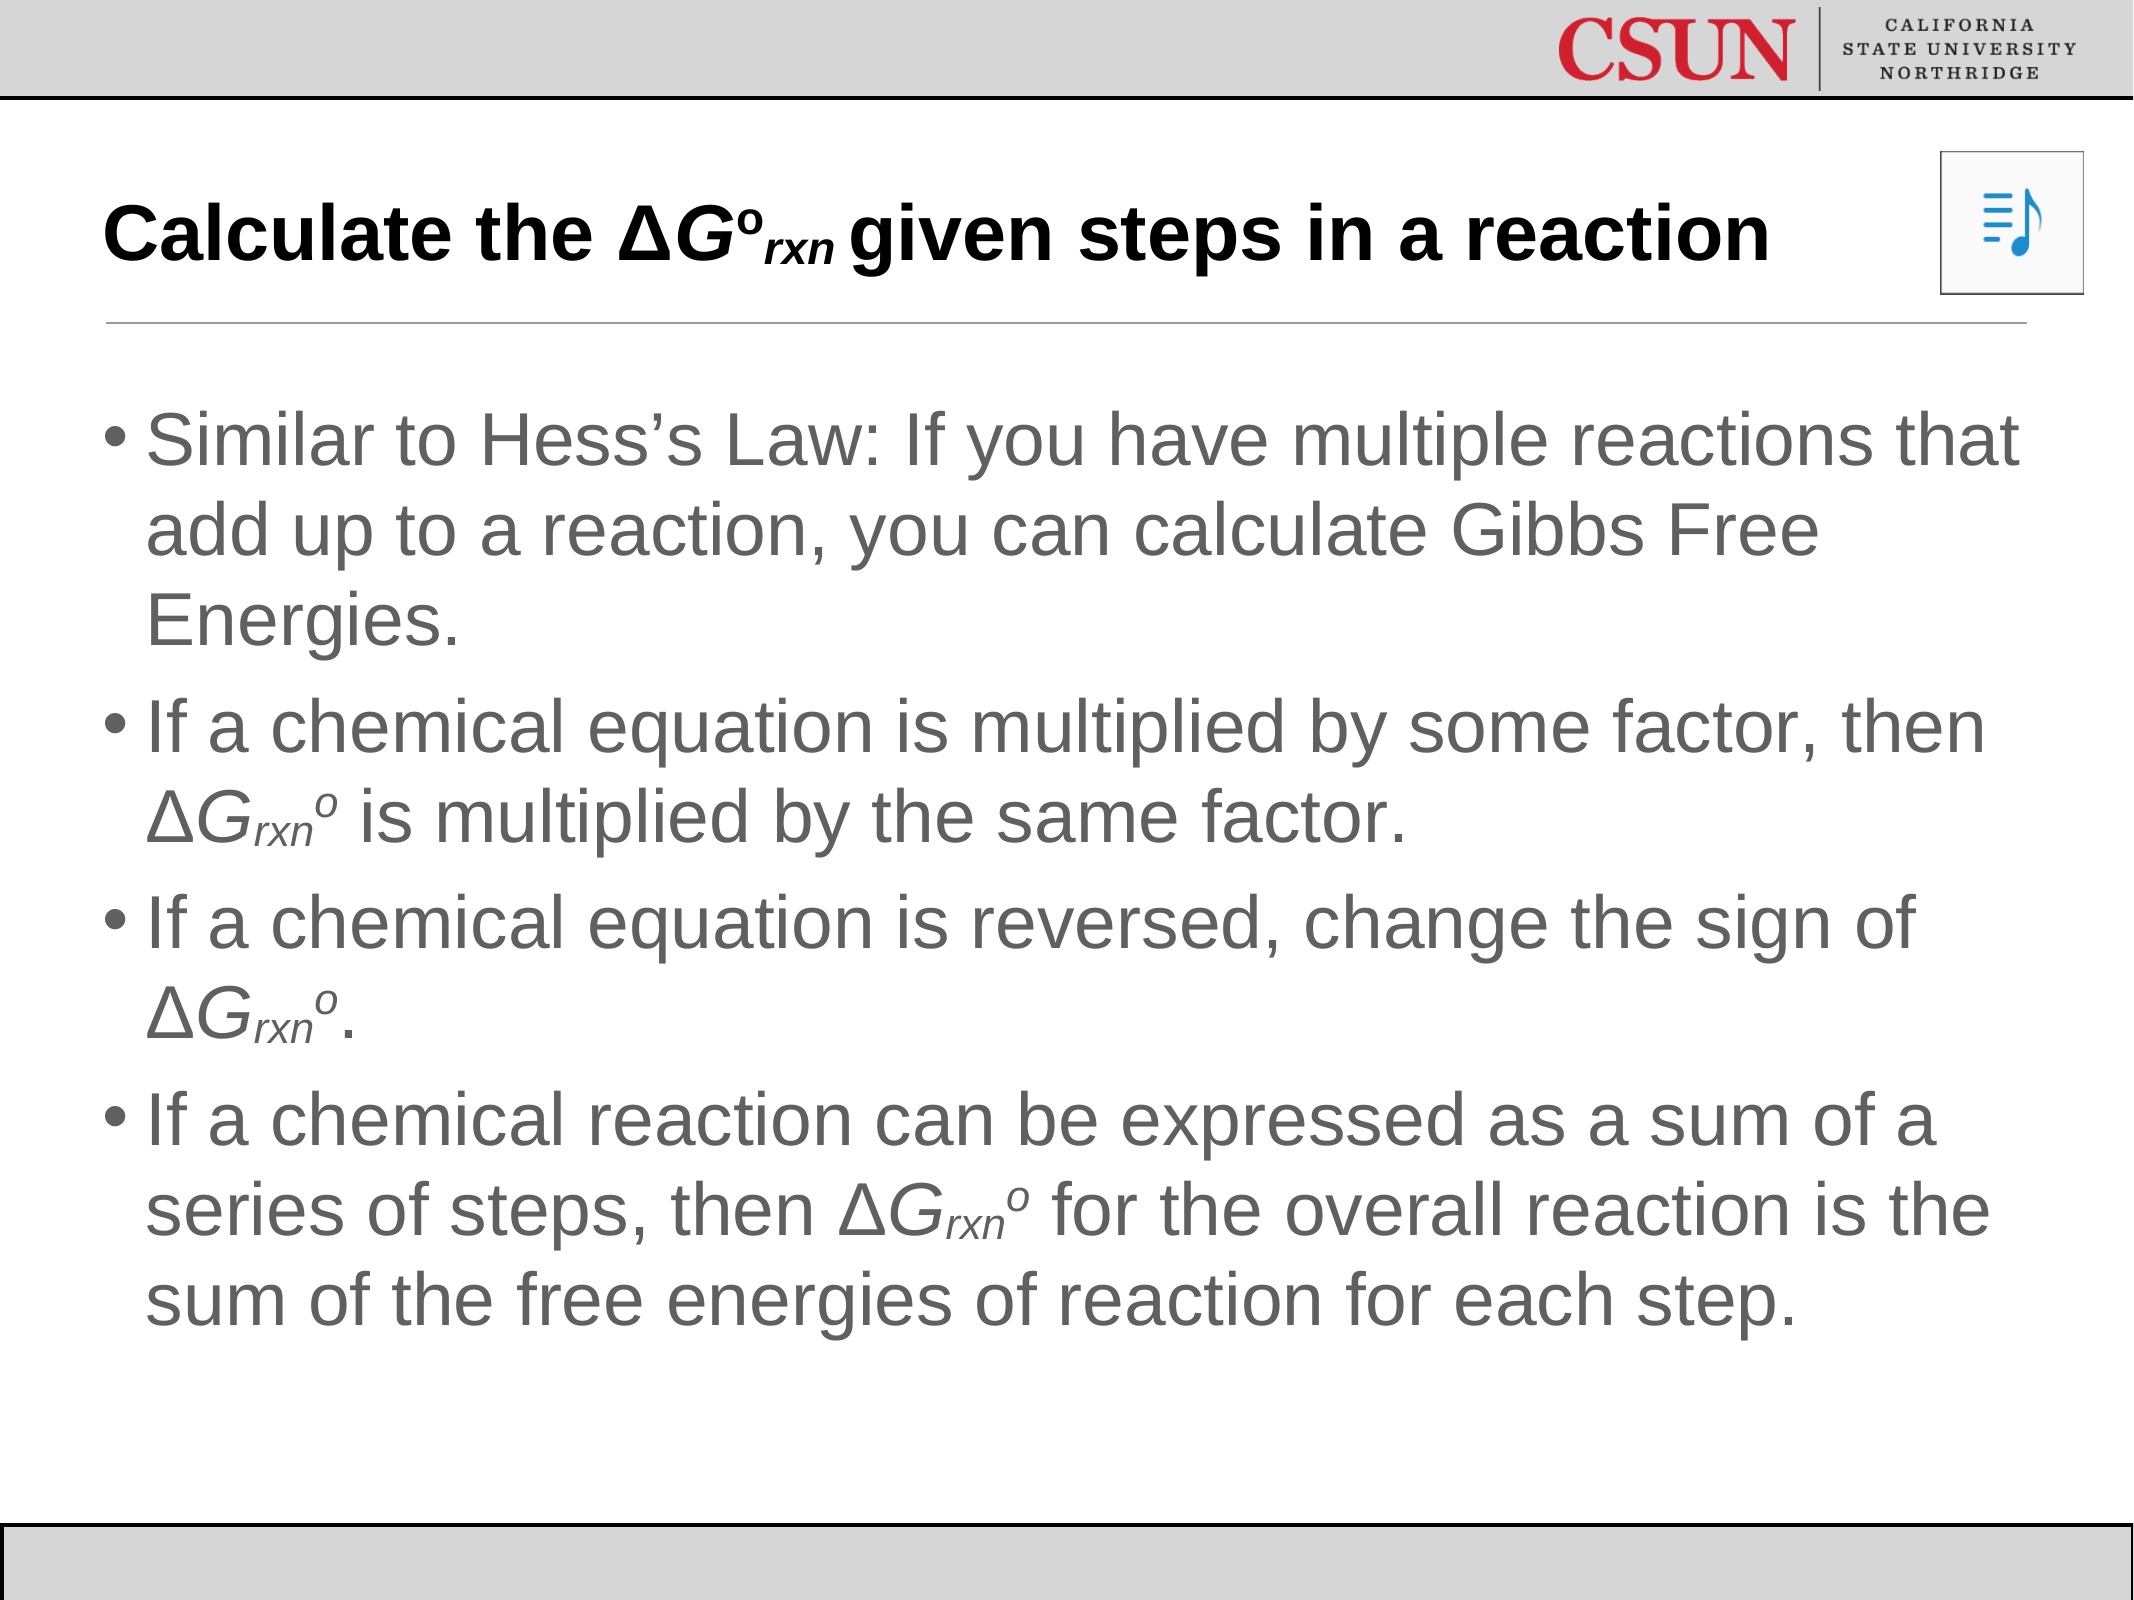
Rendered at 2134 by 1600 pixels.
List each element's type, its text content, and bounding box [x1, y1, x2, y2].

title Calculate the ΔGorxn given steps in a reaction [93, 105, 2040, 285]
text_box [1939, 150, 2086, 296]
picture [1559, 7, 2076, 91]
list Similar to Hess’s Law: If you have multiple reactions that add up to a reaction, you can calculate Gibbs Free Energies. If a chemical equation is multiplied by some factor, then ΔGrxno is multiplied by the same factor. If a chemical equation is reversed, change the sign of ΔGrxno. If a chemical reaction can be expressed as a sum of a series of steps, then ΔGrxno for the overall reaction is the sum of the free energies of reaction for each step. [93, 382, 2040, 1460]
